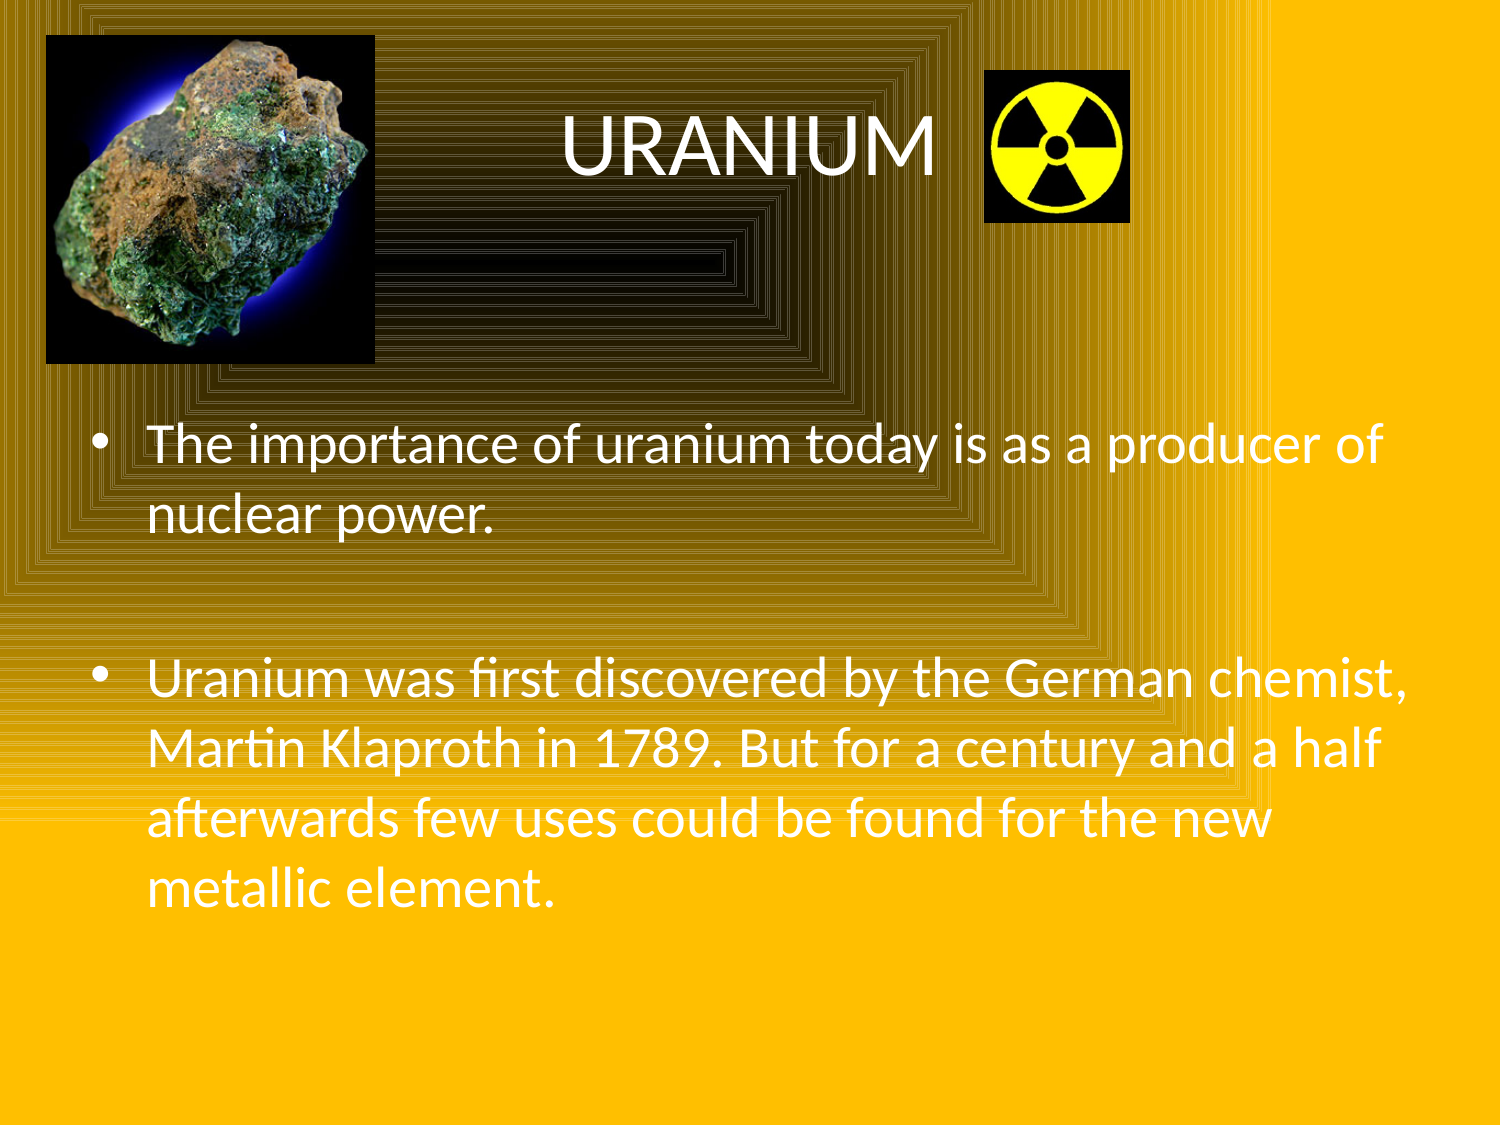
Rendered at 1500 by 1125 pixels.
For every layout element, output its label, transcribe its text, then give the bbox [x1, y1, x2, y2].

picture [46, 35, 375, 364]
title URANIUM [75, 45, 1425, 233]
list The importance of uranium today is as a producer of nuclear power. Uranium was first discovered by the German chemist, Martin Klaproth in 1789. But for a century and a half afterwards few uses could be found for the new metallic element. [75, 316, 1425, 1005]
picture [984, 70, 1130, 223]
